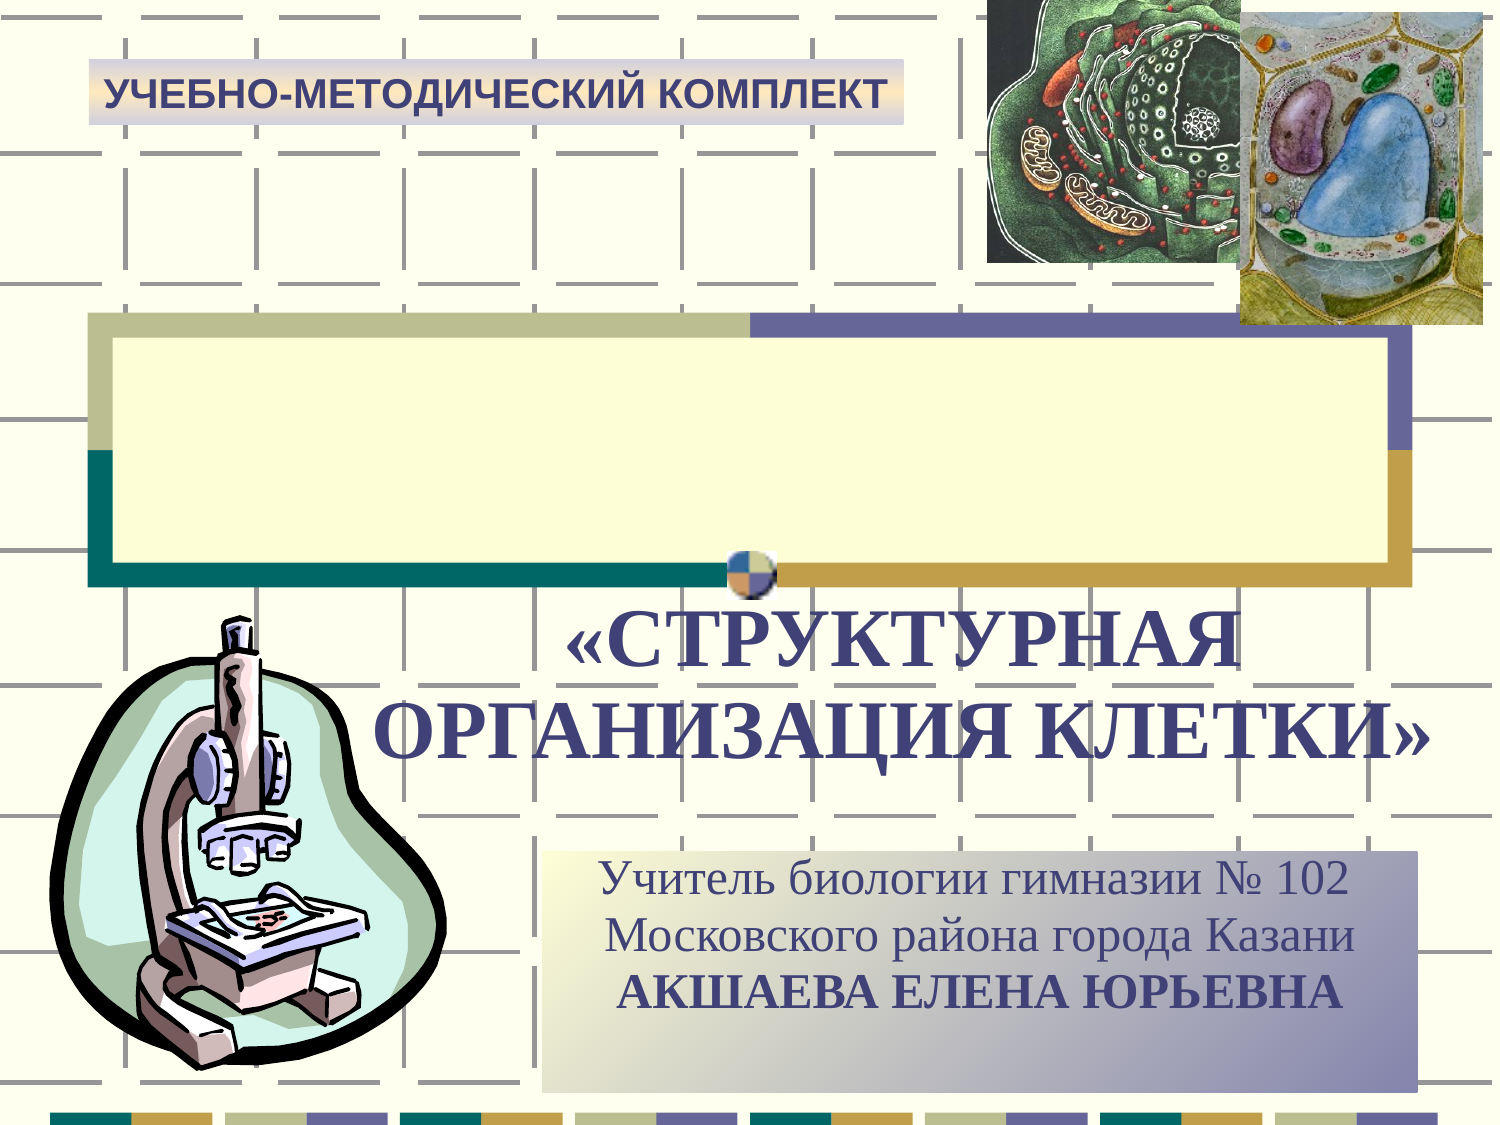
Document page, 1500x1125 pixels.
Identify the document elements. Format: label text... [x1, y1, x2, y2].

picture [727, 551, 777, 572]
picture [987, 0, 1483, 325]
text_box УЧЕБНО-МЕТОДИЧЕСКИЙ КОМПЛЕКТ [88, 59, 904, 125]
title «СТРУКТУРНАЯ ОРГАНИЗАЦИЯ КЛЕТКИ» [265, 572, 1500, 798]
subtitle Учитель биологии гимназии № 102 Московского района города Казани АКШАЕВА ЕЛЕНА ЮРЬЕВНА [542, 851, 1418, 1093]
picture [45, 612, 447, 1075]
